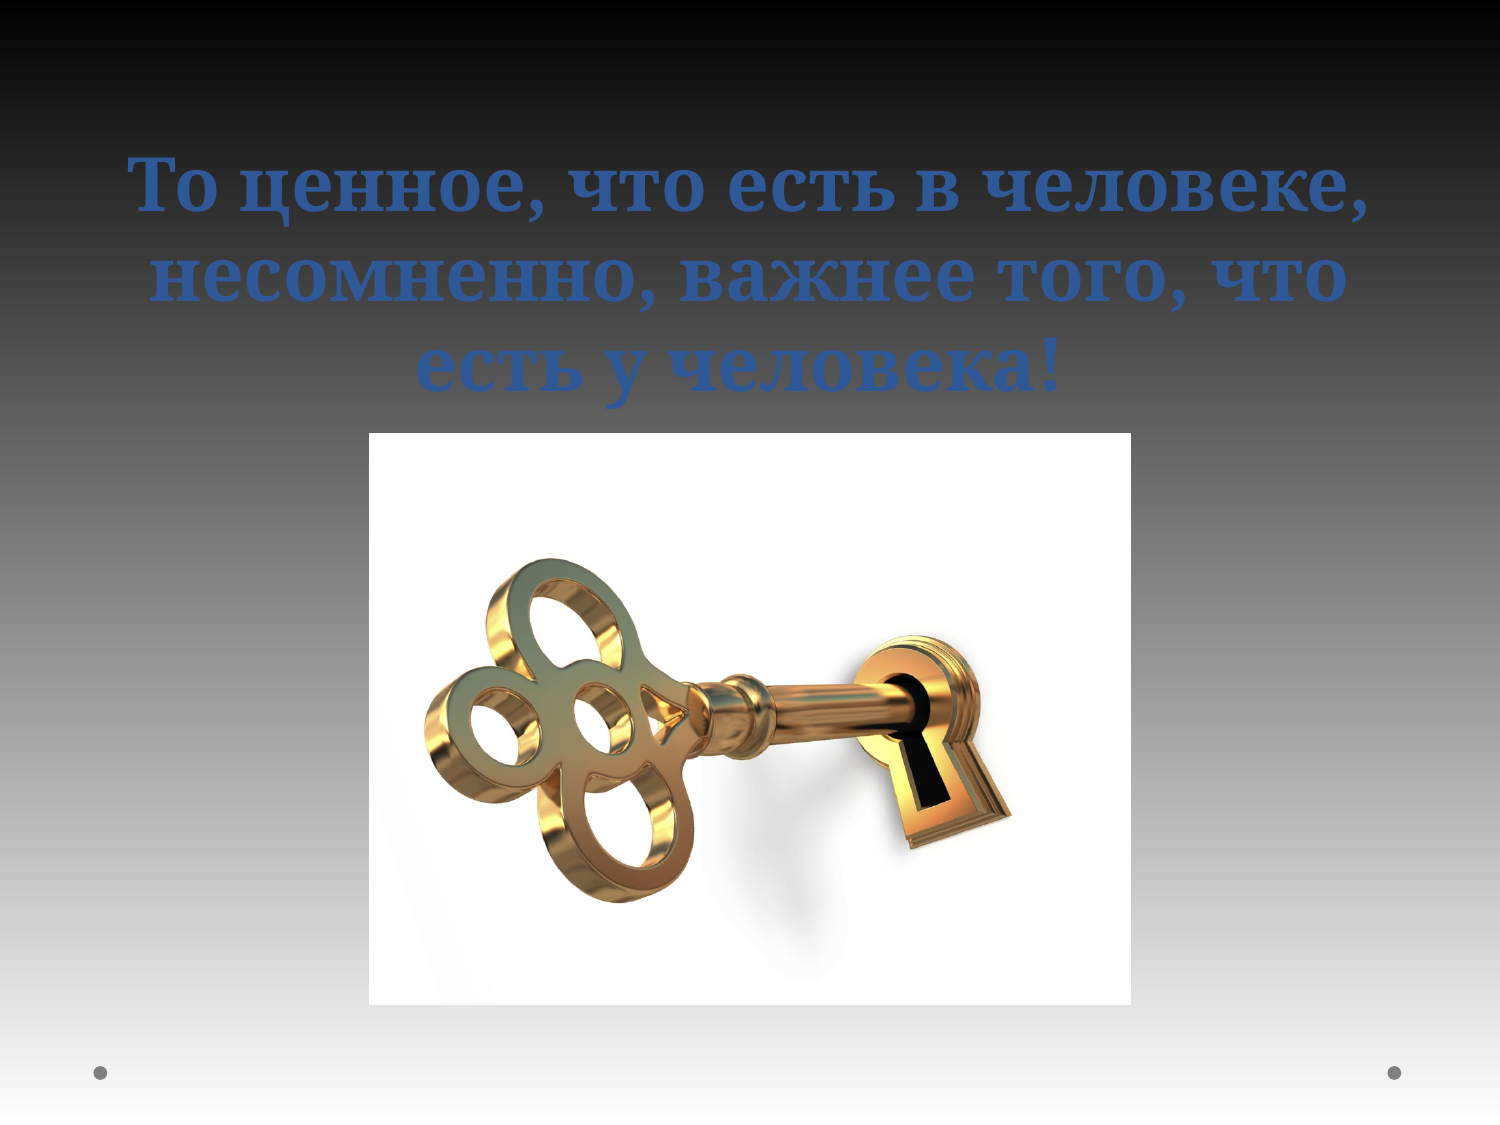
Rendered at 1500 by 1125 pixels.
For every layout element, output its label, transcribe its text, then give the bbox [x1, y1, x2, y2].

title То ценное, что есть в человеке, несомненно, важнее того, что есть у человека! [75, 128, 1425, 493]
picture [369, 433, 1131, 1005]
